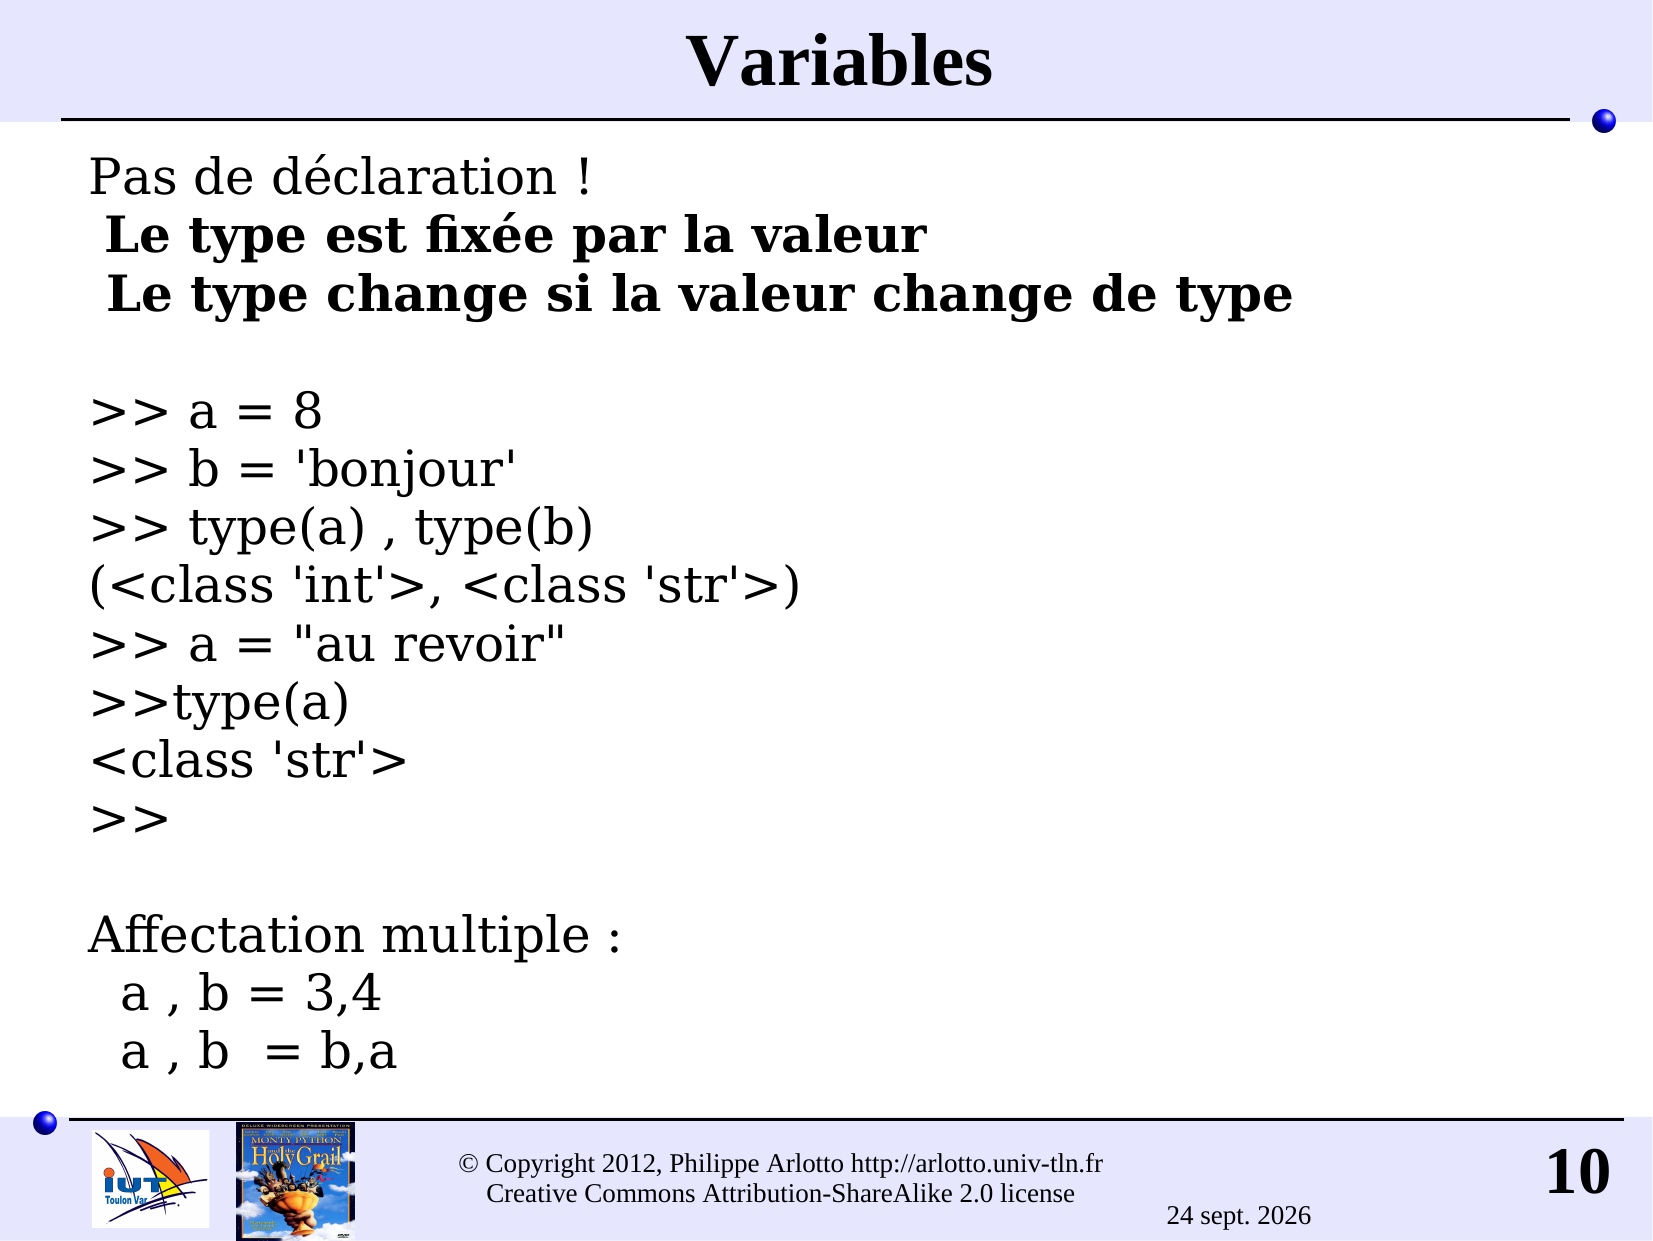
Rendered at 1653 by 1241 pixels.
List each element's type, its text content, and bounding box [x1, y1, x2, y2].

picture [236, 1203, 355, 1241]
title Variables [95, 11, 1585, 110]
text_box Pas de déclaration ! Le type est fixée par la valeur Le type change si la valeur change de type >> a = 8 >> b = 'bonjour' >> type(a) , type(b) (<class 'int'>, <class 'str'>) >> a = "au revoir" >>type(a) <class 'str'> >> Affectation multiple : a , b = 3,4 a , b = b,a [88, 147, 1296, 1203]
